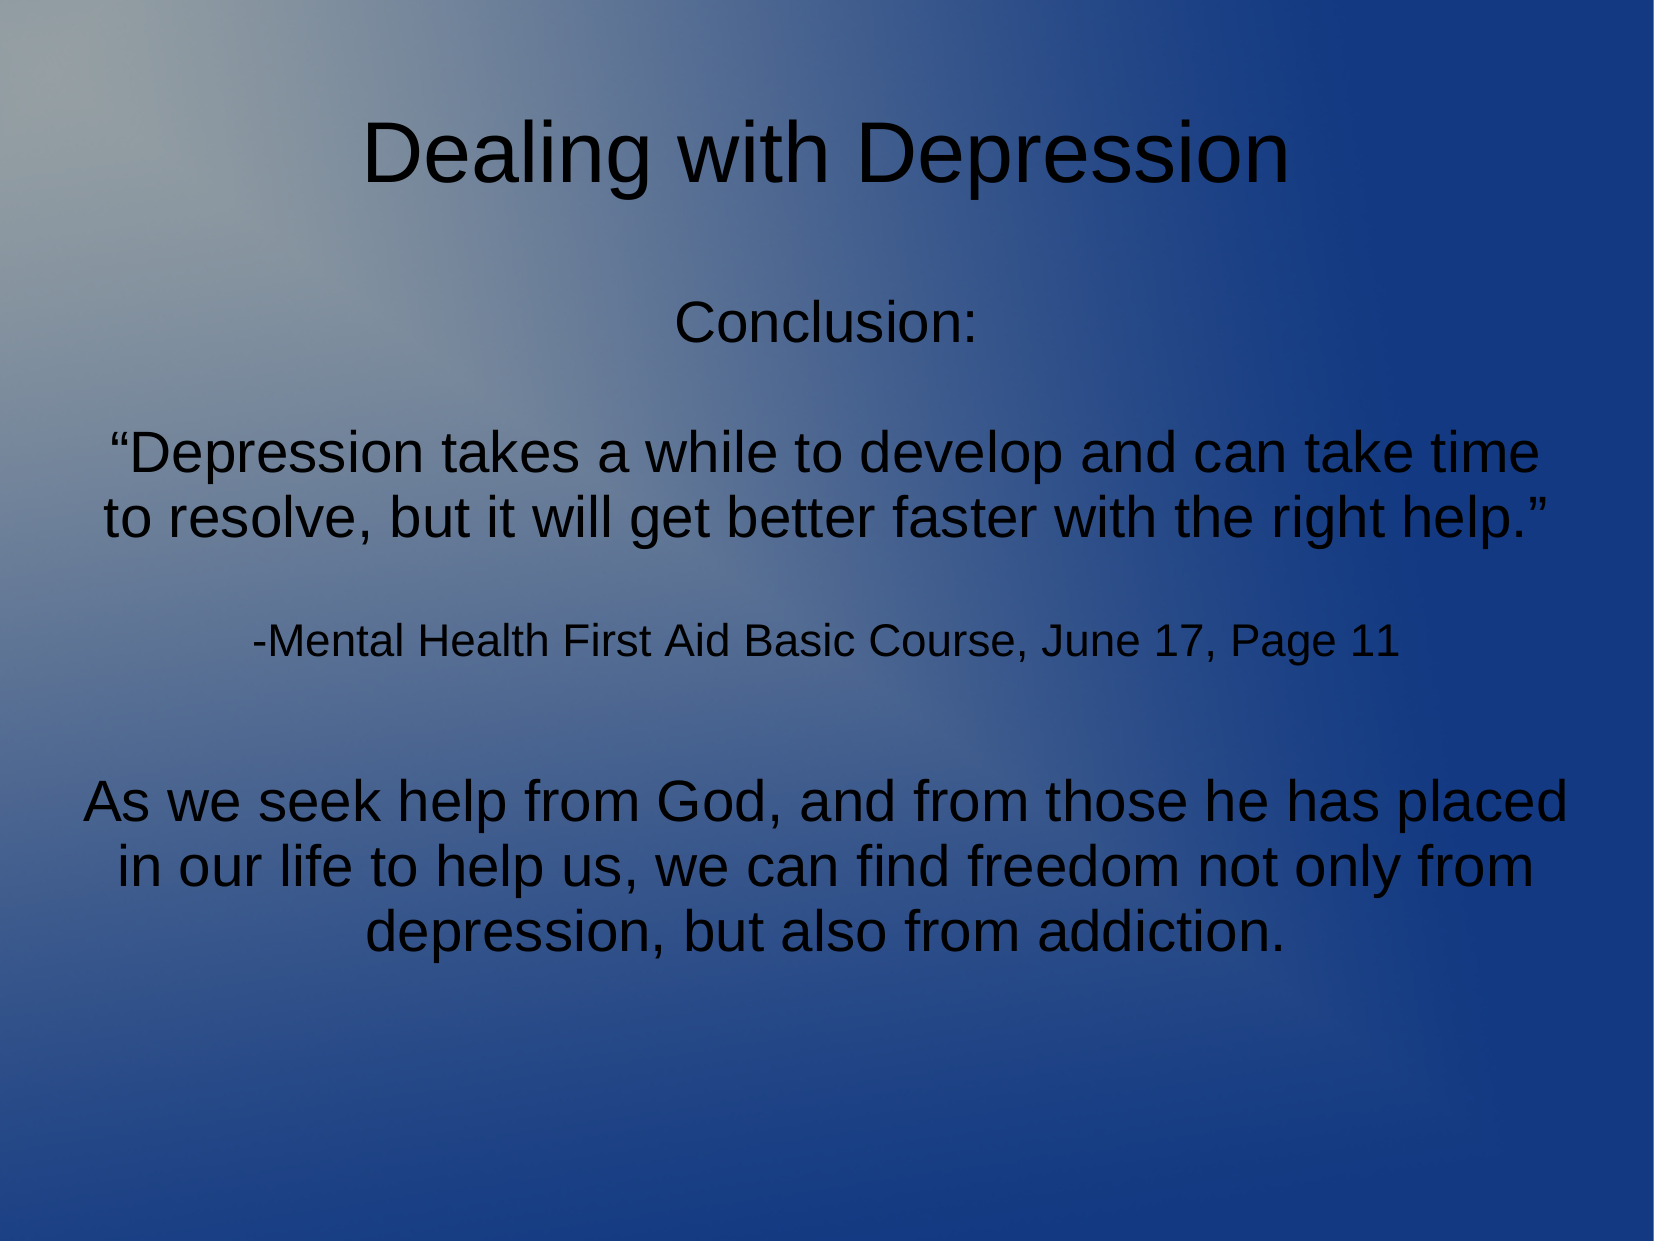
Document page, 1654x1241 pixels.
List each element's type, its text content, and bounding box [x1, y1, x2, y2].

picture [0, 0, 1654, 1241]
subtitle Conclusion: “Depression takes a while to develop and can take time to resolve, but it will get better faster with the right help.” -Mental Health First Aid Basic Course, June 17, Page 11 As we seek help from God, and from those he has placed in our life to help us, we can find freedom not only from depression, but also from addiction. [82, 290, 1571, 1241]
title Dealing with Depression [82, 49, 1571, 257]
